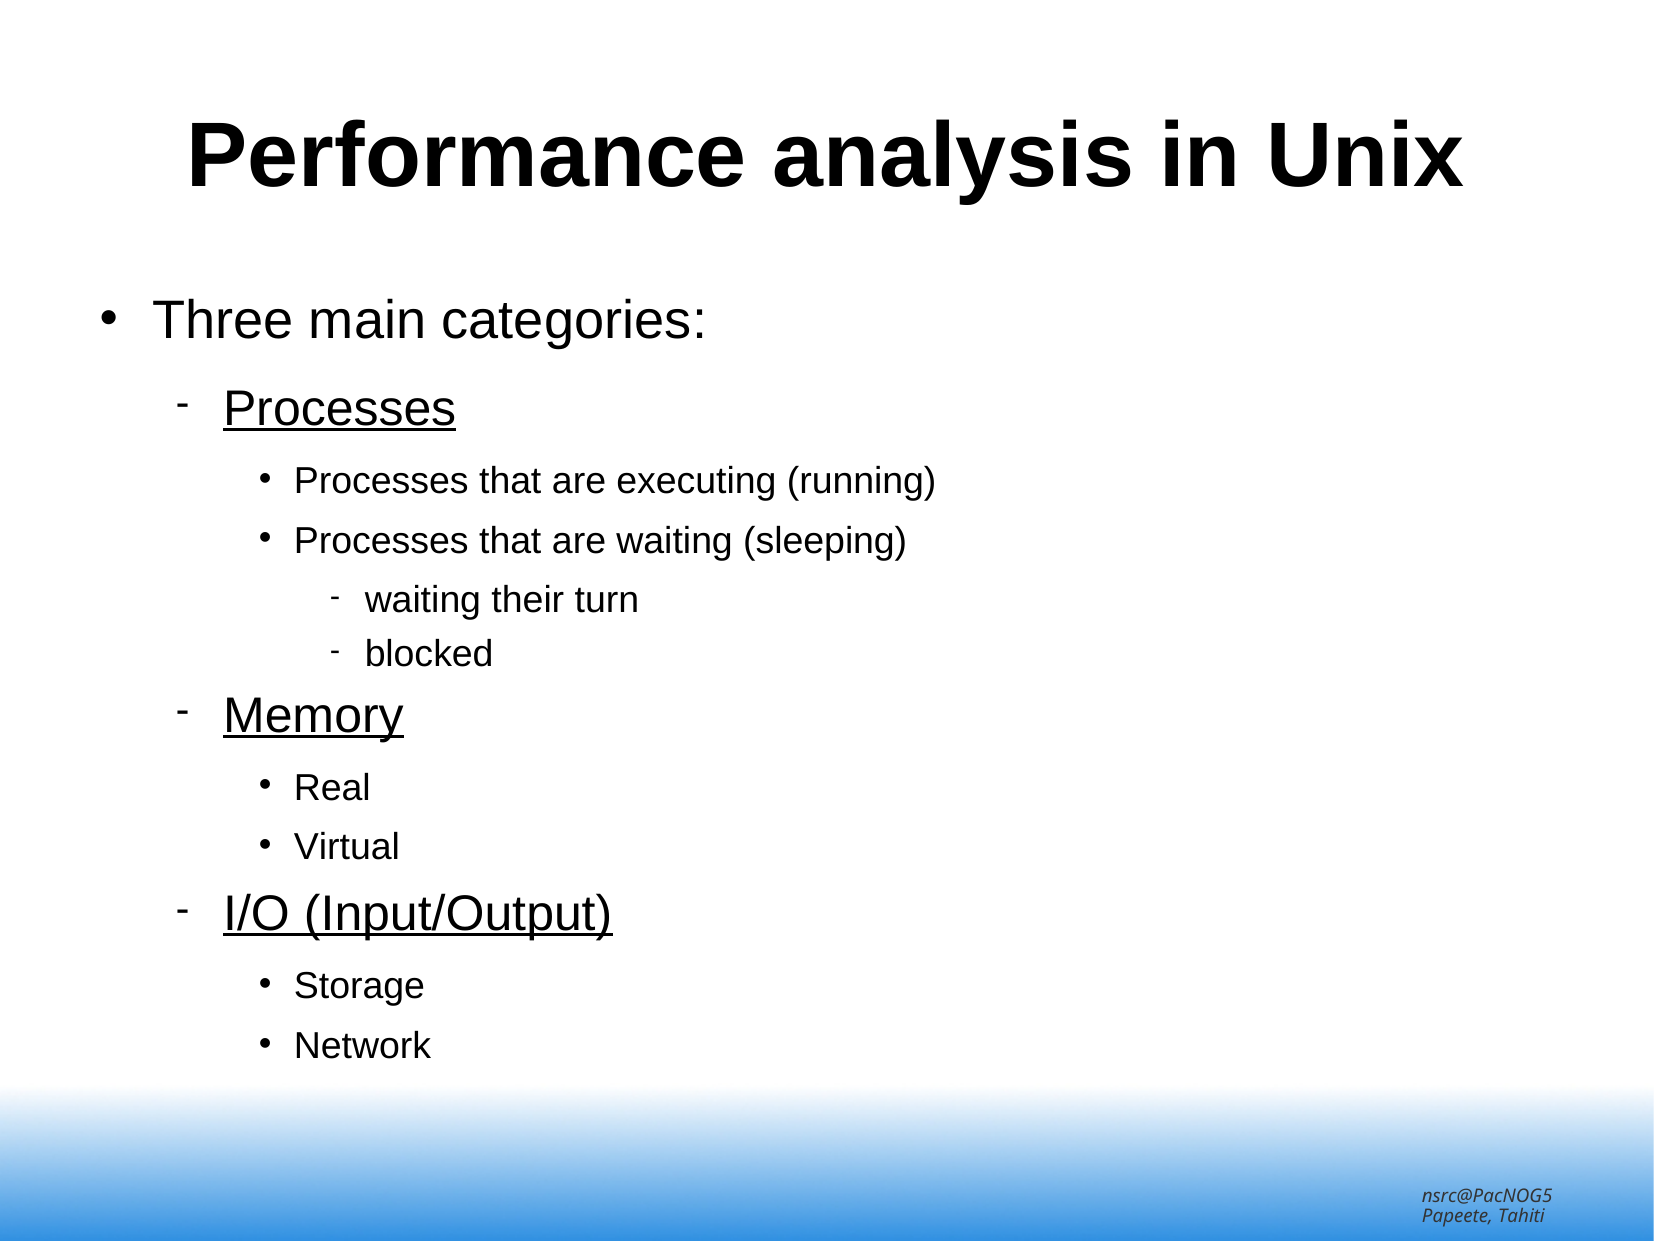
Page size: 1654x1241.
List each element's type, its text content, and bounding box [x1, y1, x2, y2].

list Three main categories: Processes Processes that are executing (running)‏ Processes that are waiting (sleeping)‏ waiting their turn blocked Memory Real Virtual I/O (Input/Output)‏ Storage Network [82, 290, 1571, 1109]
picture [0, 1083, 1654, 1241]
title Performance analysis in Unix [82, 49, 1571, 257]
